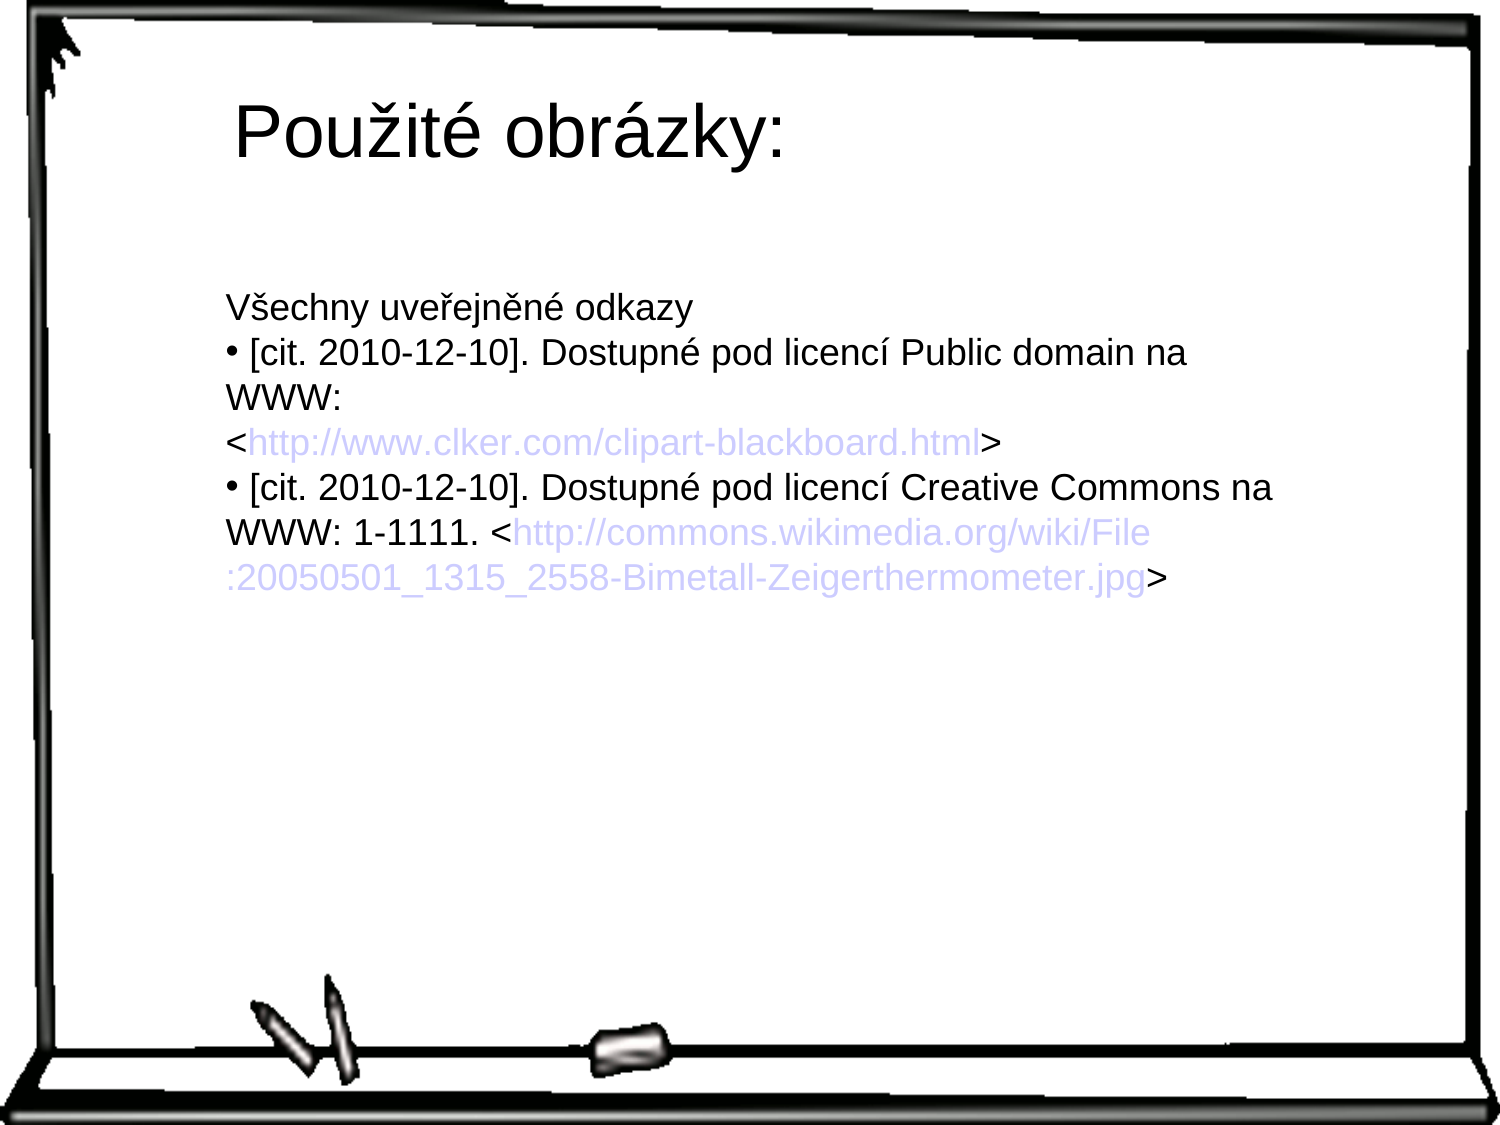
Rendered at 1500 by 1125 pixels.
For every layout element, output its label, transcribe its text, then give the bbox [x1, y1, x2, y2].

text_box Použité obrázky: [218, 75, 1235, 181]
picture [0, 0, 1500, 1125]
text_box Všechny uveřejněné odkazy [cit. 2010-12-10]. Dostupné pod licencí Public domain na WWW: <http://www.clker.com/clipart-blackboard.html> [cit. 2010-12-10]. Dostupné pod licencí Creative Commons na WWW: 1-1111. <http://commons.wikimedia.org/wiki/File:20050501_1315_2558-Bimetall-Zeigerthermometer.jpg> [210, 275, 1322, 651]
